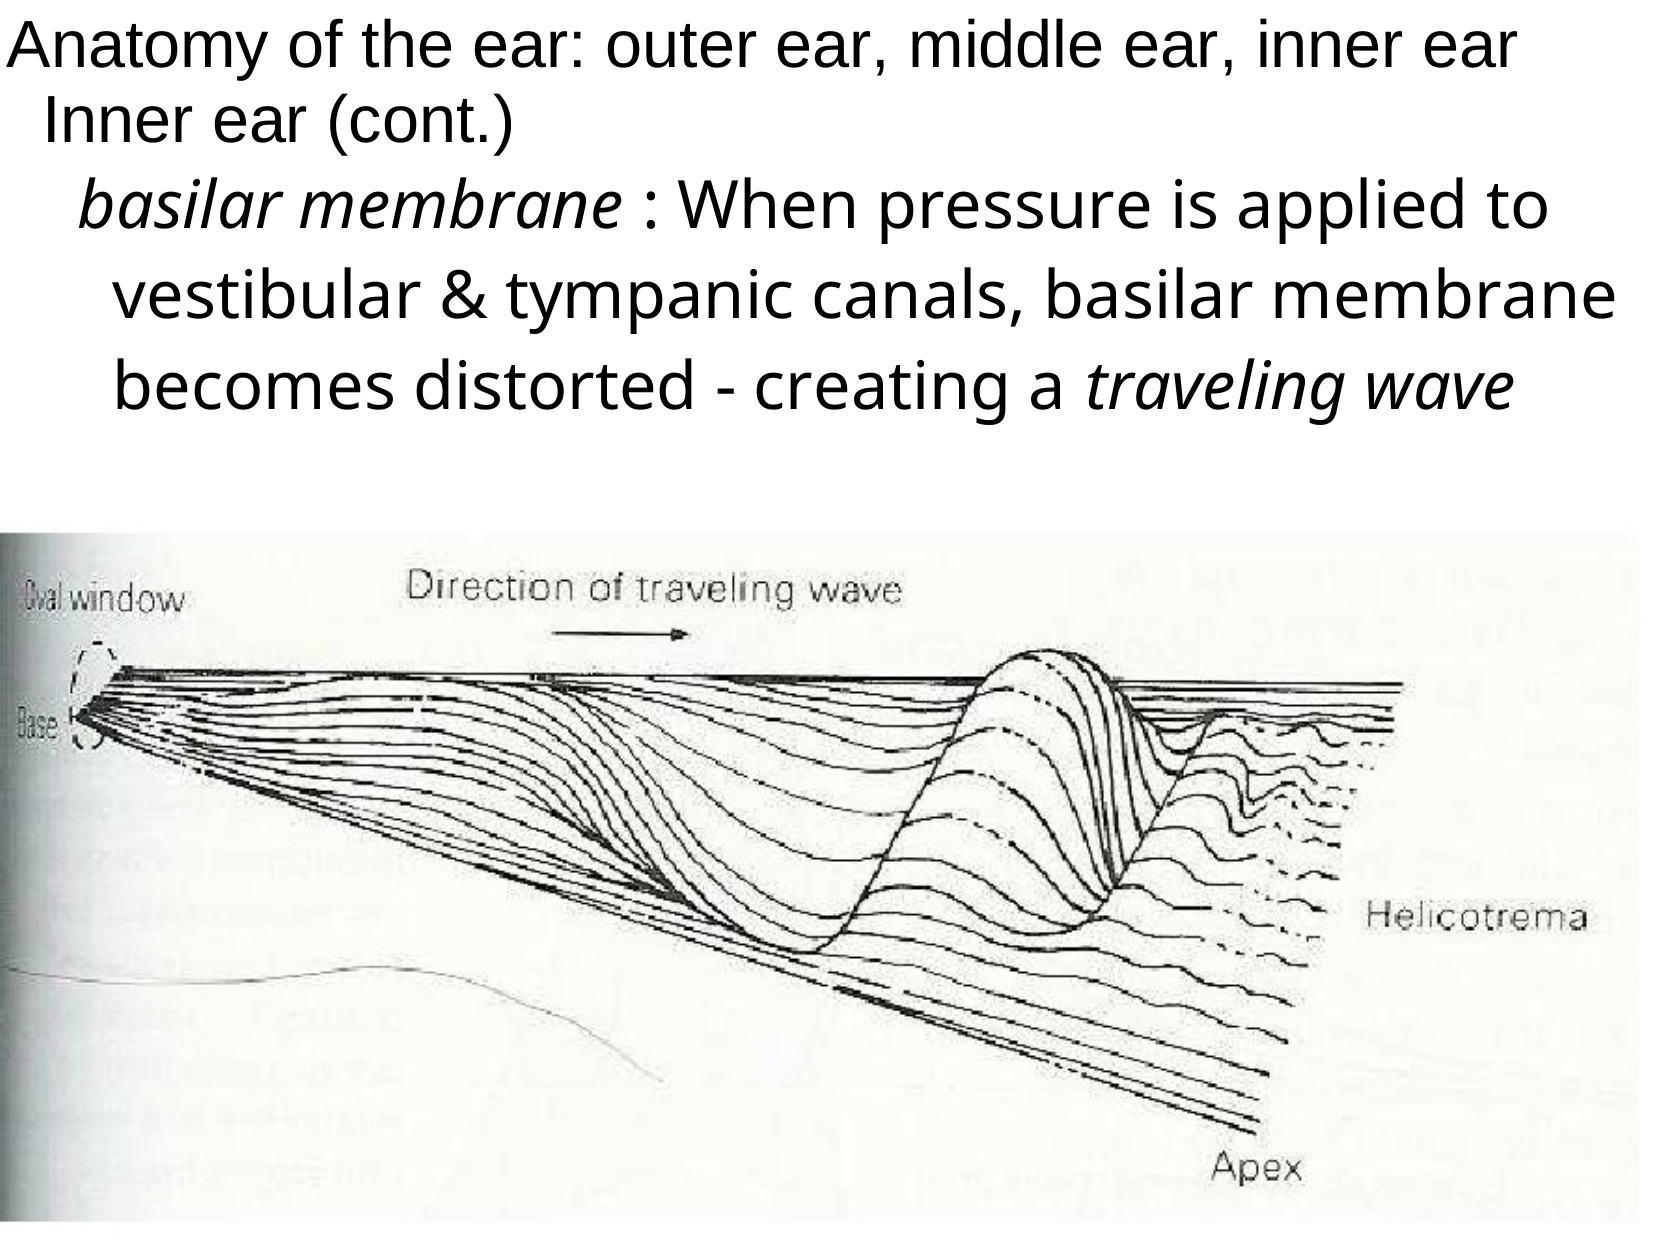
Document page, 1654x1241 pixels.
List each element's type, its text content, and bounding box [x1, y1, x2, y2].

text_box Anatomy of the ear: outer ear, middle ear, inner ear Inner ear (cont.) basilar membrane : When pressure is applied to vestibular & tympanic canals, basilar membrane becomes distorted - creating a traveling wave [0, 0, 1654, 472]
picture [0, 524, 1654, 1238]
